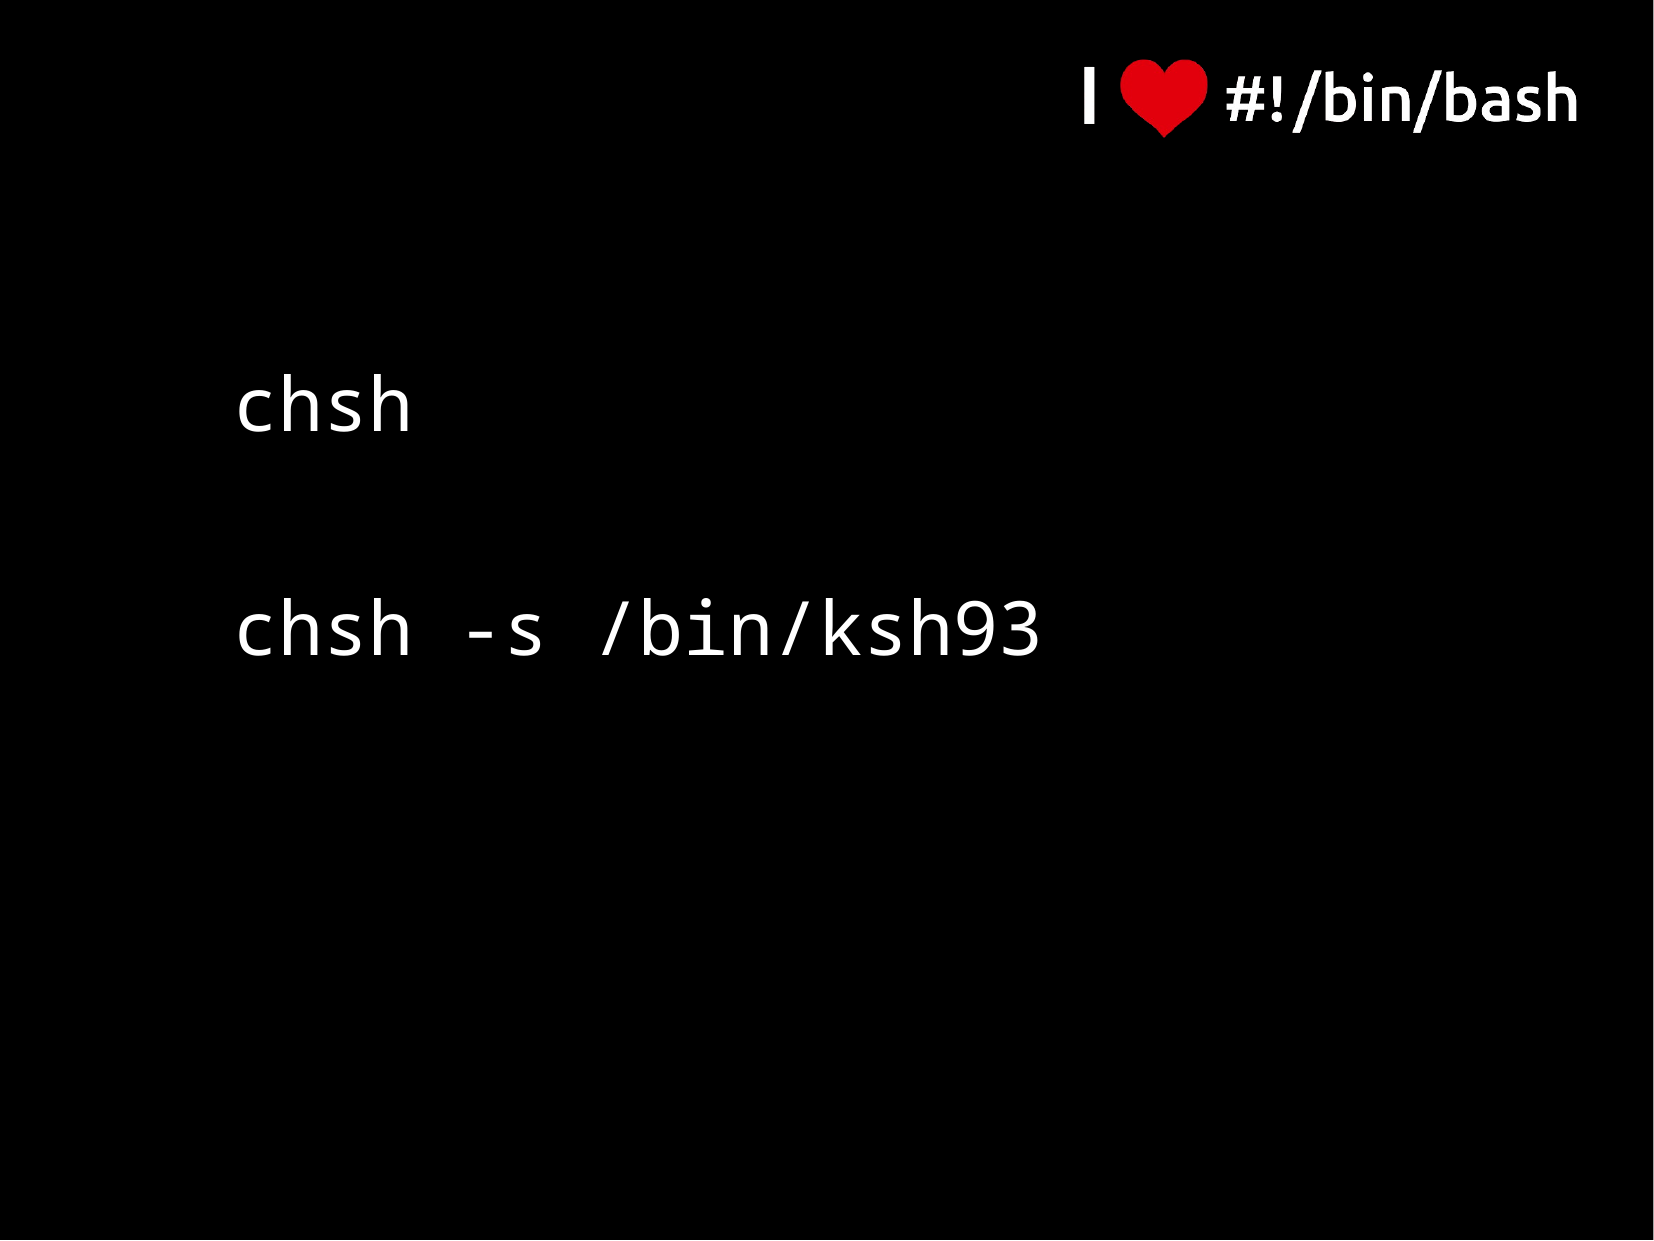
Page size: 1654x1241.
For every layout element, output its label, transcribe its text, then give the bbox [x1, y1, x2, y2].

text_box chsh [219, 343, 601, 453]
text_box chsh -s /bin/ksh93 [219, 568, 1112, 678]
picture [1064, 45, 1595, 154]
